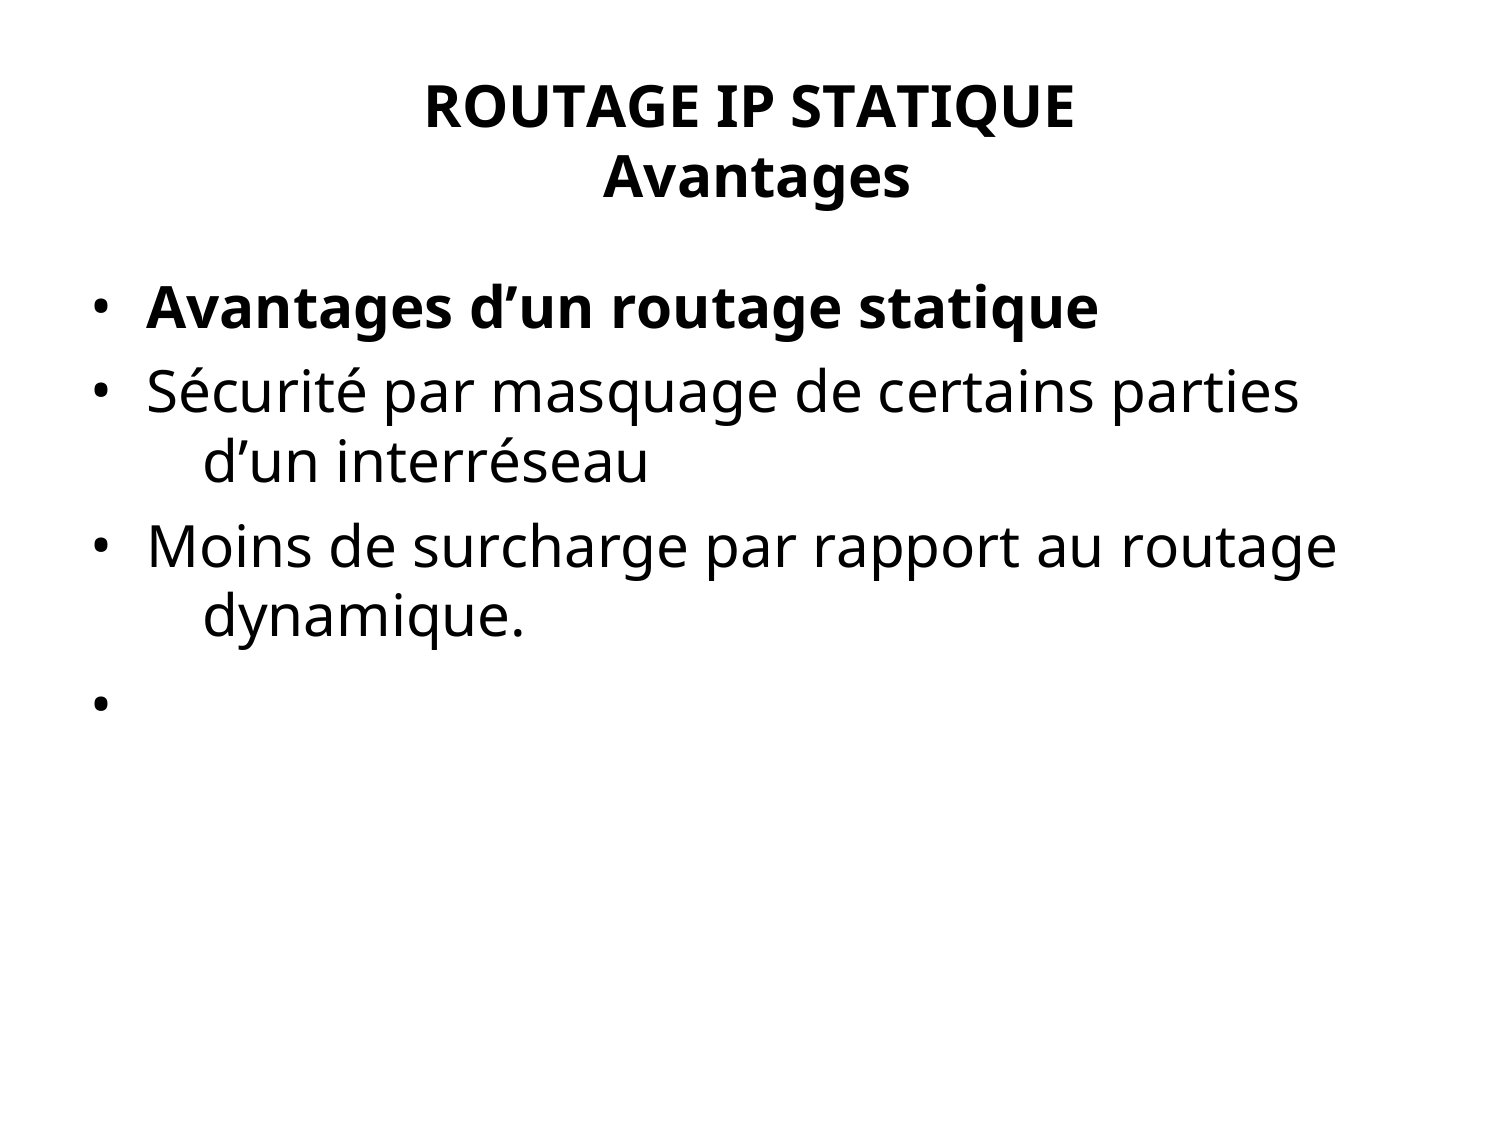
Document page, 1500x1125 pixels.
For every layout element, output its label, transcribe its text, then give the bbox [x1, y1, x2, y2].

title ROUTAGE IP STATIQUE Avantages [75, 45, 1426, 233]
list Avantages d’un routage statique Sécurité par masquage de certains parties d’un interréseau Moins de surcharge par rapport au routage dynamique. [75, 262, 1426, 1005]
